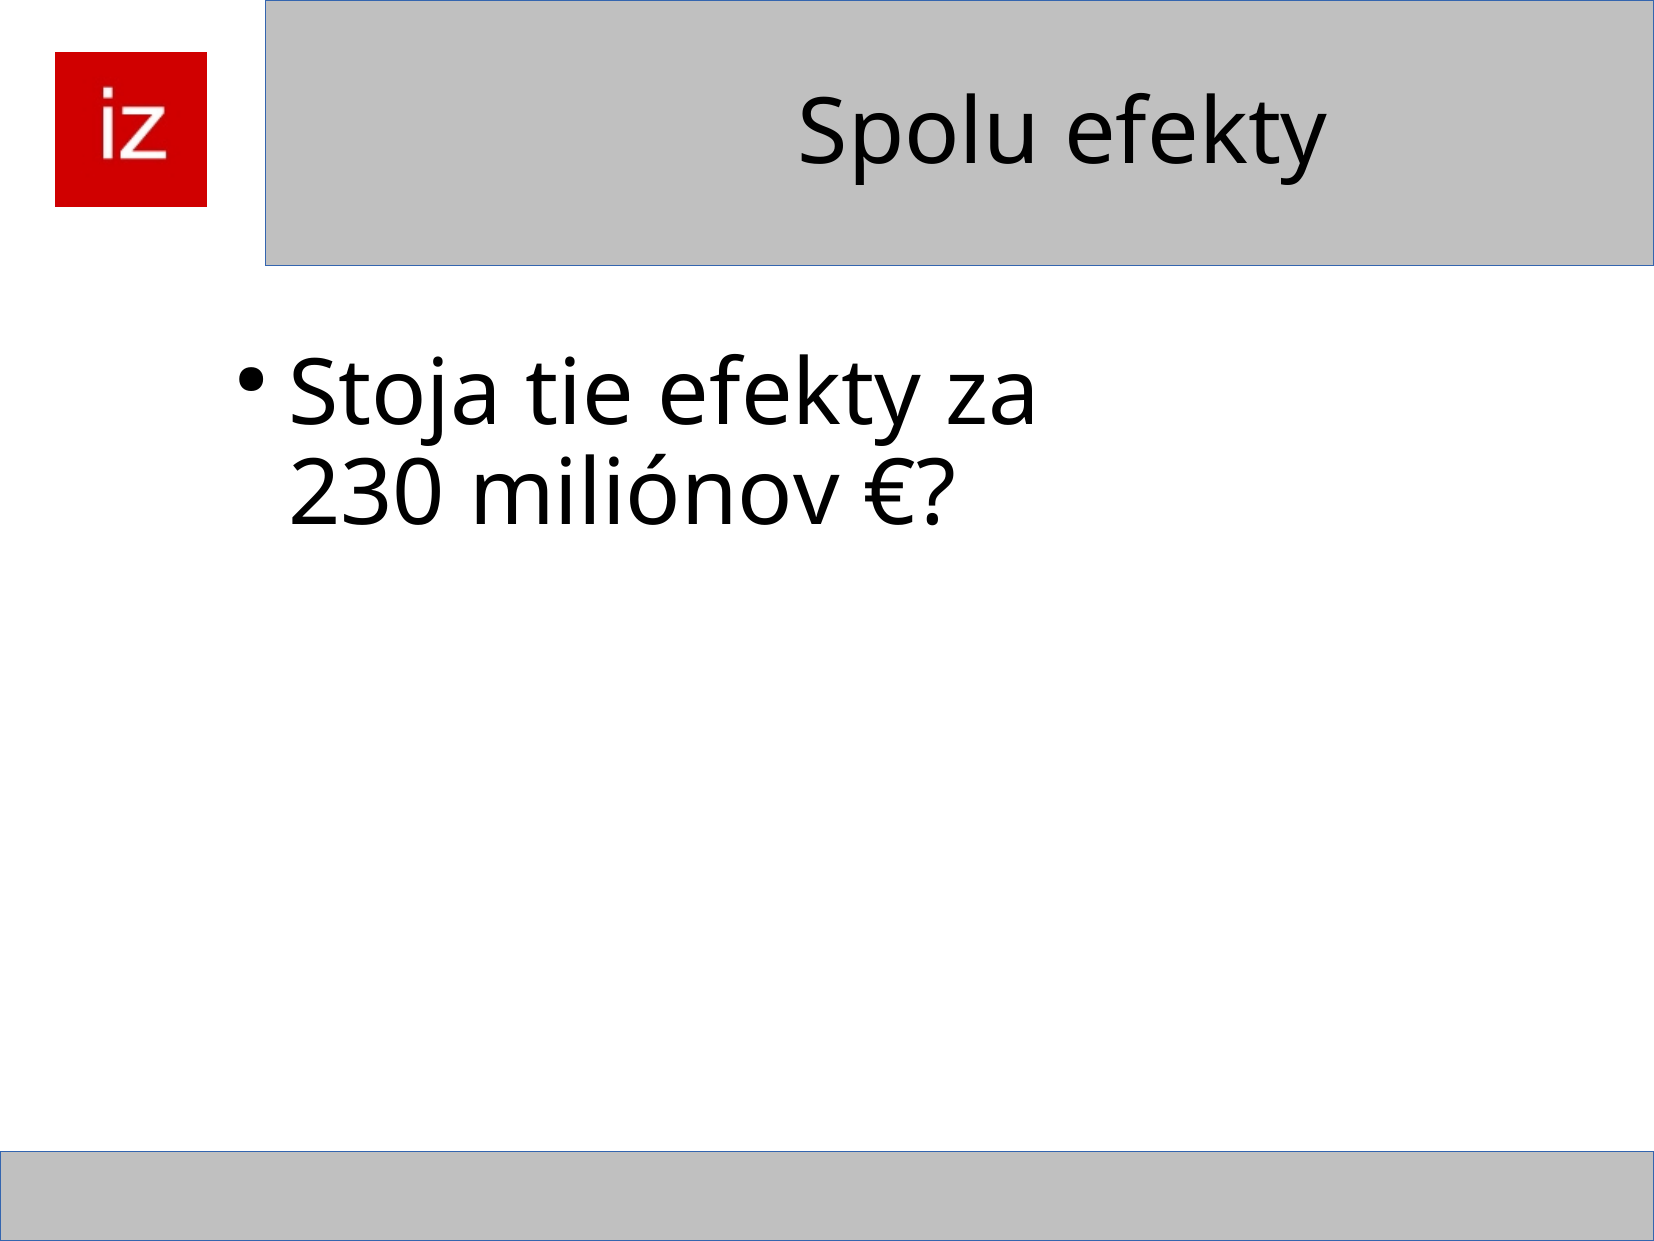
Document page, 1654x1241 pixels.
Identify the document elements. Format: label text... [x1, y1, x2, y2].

title Spolu efekty [561, 29, 1565, 237]
picture [55, 52, 207, 207]
list Stoja tie efekty za 230 miliónov €? [121, 344, 1533, 1126]
